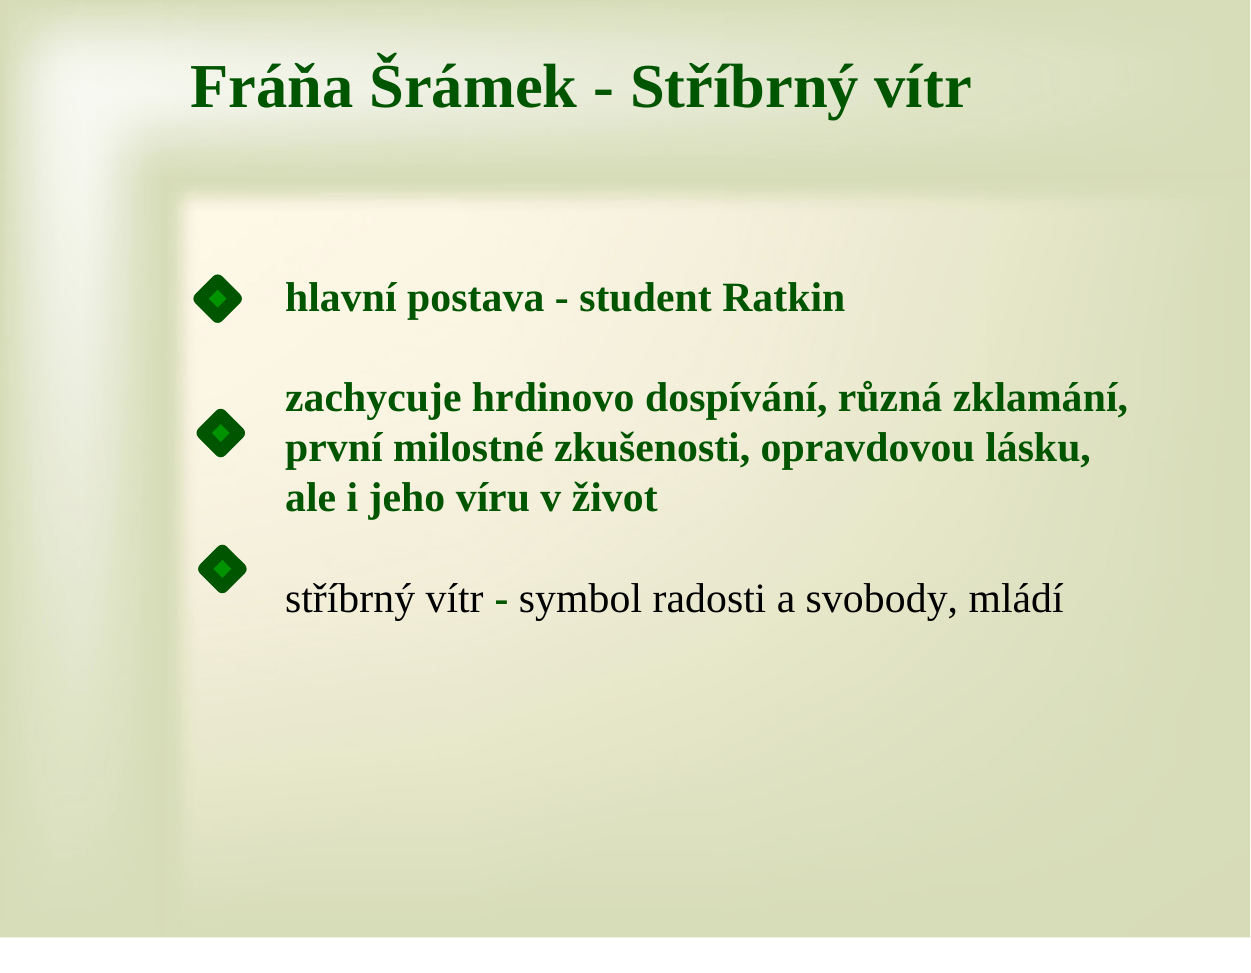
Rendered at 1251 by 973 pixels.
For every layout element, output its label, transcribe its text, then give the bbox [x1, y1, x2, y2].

text_box [199, 280, 236, 317]
picture [0, 0, 1251, 972]
text_box [202, 415, 239, 452]
text_box [204, 550, 241, 587]
text_box Fráňa Šrámek - Stříbrný vítr [176, 36, 1054, 128]
text_box hlavní postava - student Ratkin zachycuje hrdinovo dospívání, různá zklamání, první milostné zkušenosti, opravdovou lásku, ale i jeho víru v život stříbrný vítr - symbol radosti a svobody, mládí [270, 262, 1151, 629]
